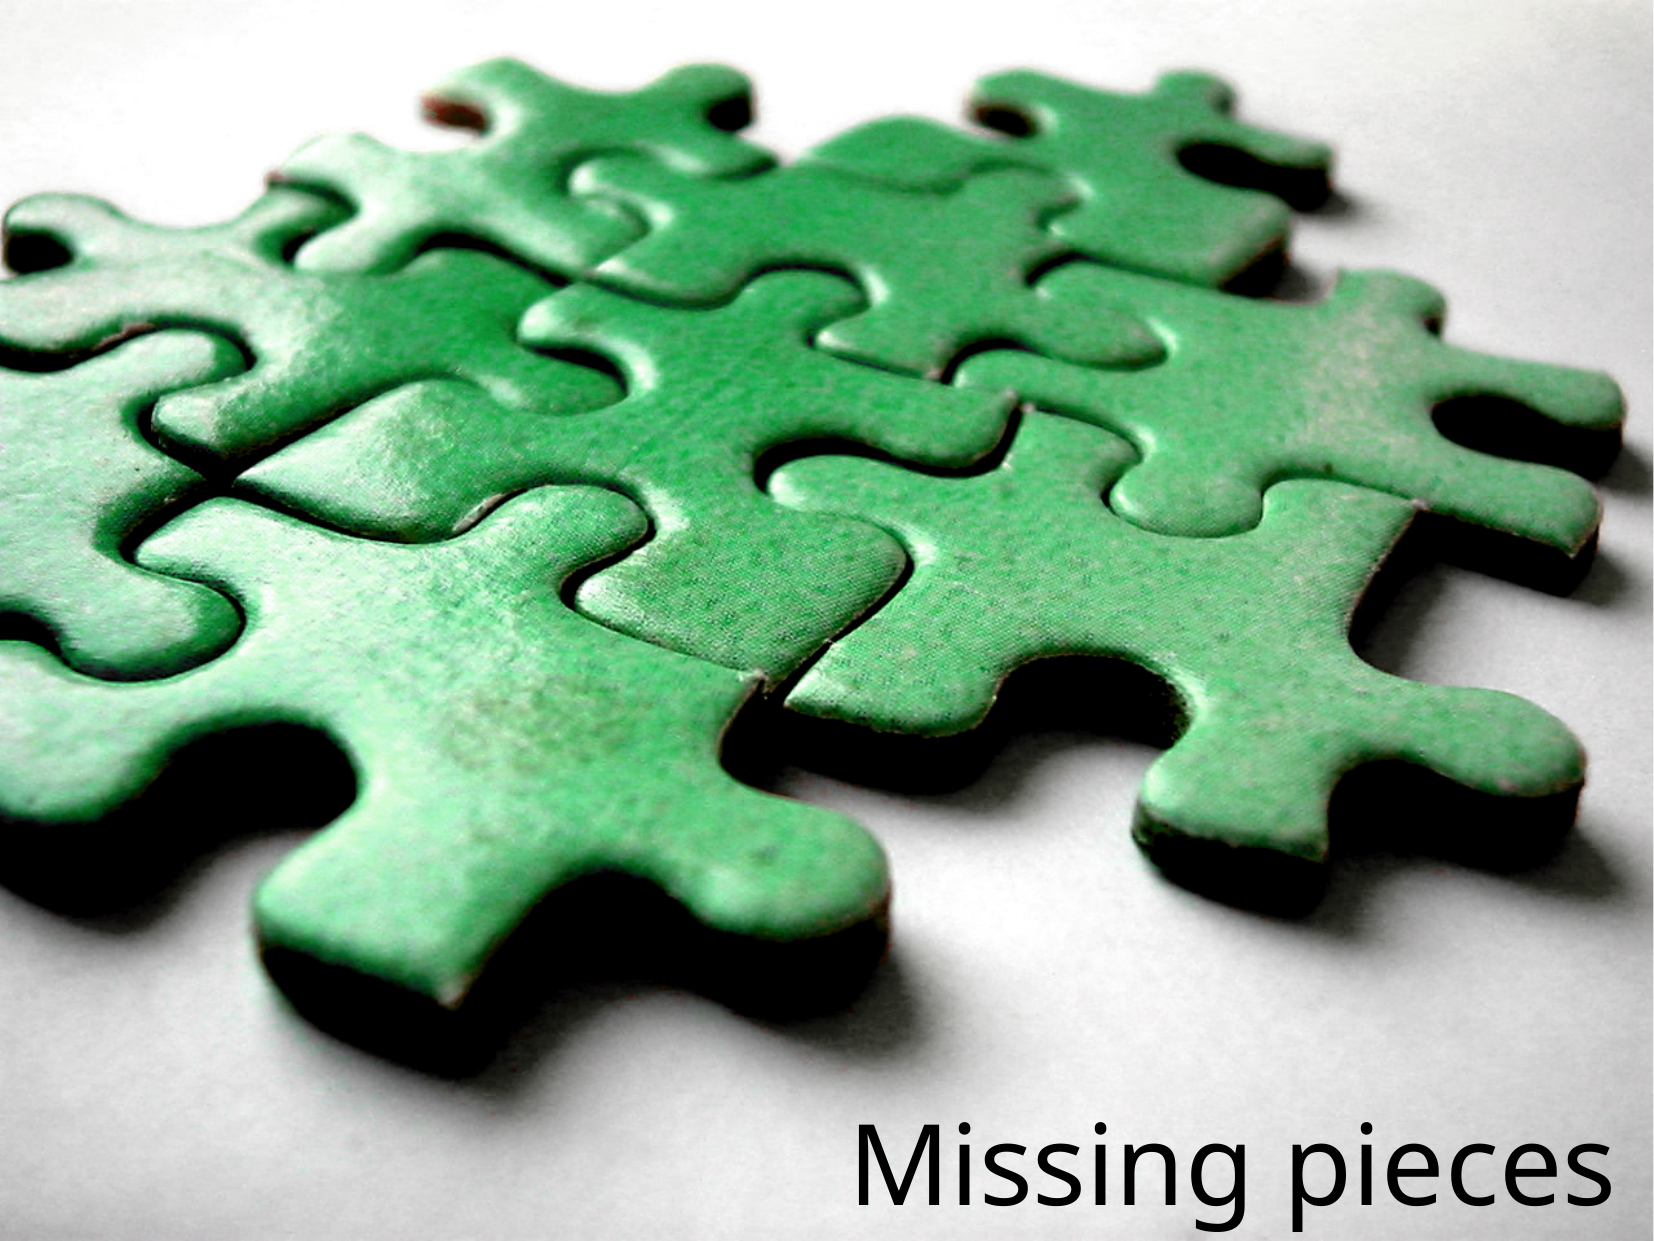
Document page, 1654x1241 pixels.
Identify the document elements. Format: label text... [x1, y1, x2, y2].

text_box Missing pieces [825, 1077, 1641, 1241]
picture [0, 0, 1654, 1241]
